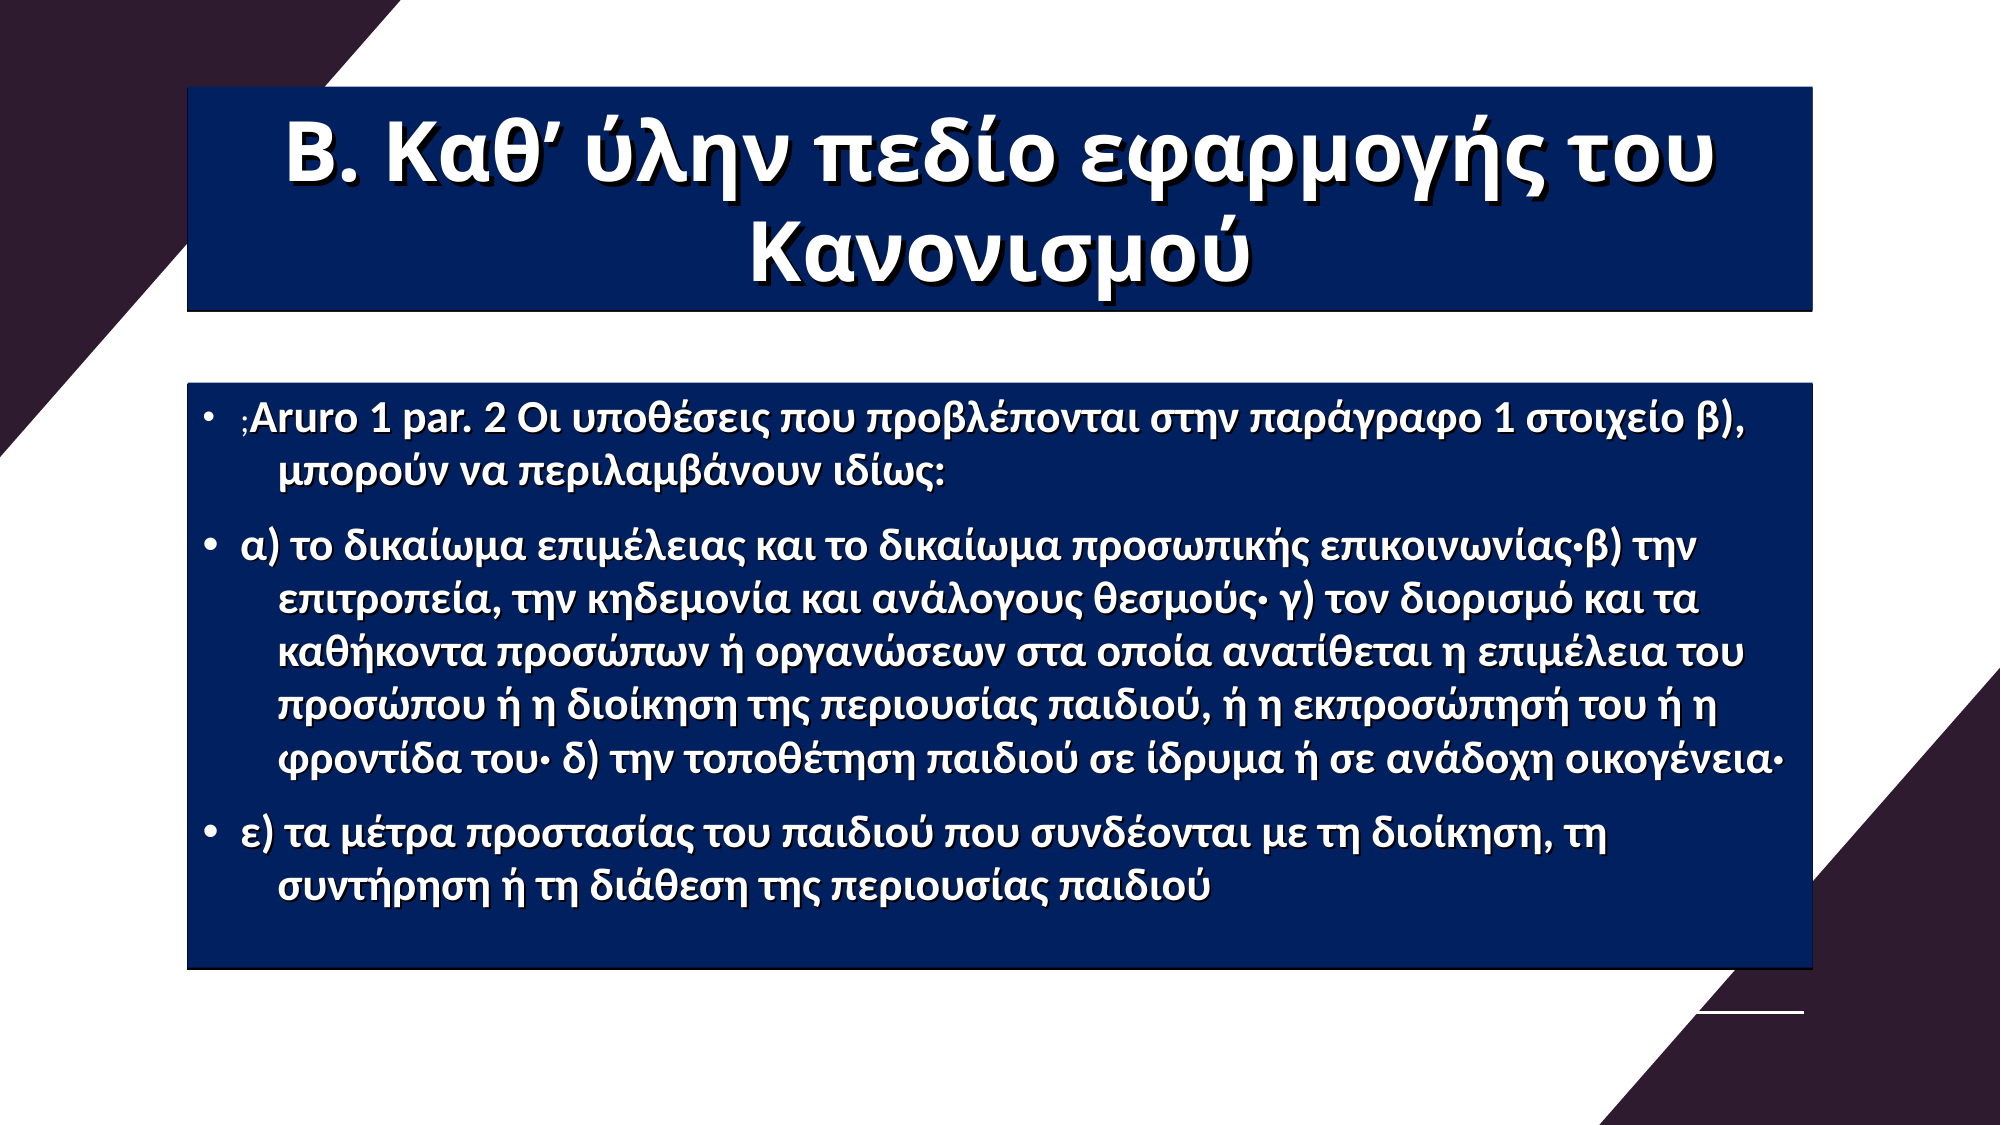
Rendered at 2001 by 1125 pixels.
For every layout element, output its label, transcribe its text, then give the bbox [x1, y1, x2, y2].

list ;Aruro 1 par. 2 Οι υποθέσεις που προβλέπονται στην παράγραφο 1 στοιχείο β), μπορούν να περιλαμβάνουν ιδίως: α) το δικαίωμα επιμέλειας και το δικαίωμα προσωπικής επικοινωνίας·β) την επιτροπεία, την κηδεμονία και ανάλογους θεσμούς· γ) τον διορισμό και τα καθήκοντα προσώπων ή οργανώσεων στα οποία ανατίθεται η επιμέλεια του προσώπου ή η διοίκηση της περιουσίας παιδιού, ή η εκπροσώπησή του ή η φροντίδα του· δ) την τοποθέτηση παιδιού σε ίδρυμα ή σε ανάδοχη οικογένεια· ε) τα μέτρα προστασίας του παιδιού που συνδέονται με τη διοίκηση, τη συντήρηση ή τη διάθεση της περιουσίας παιδιού [187, 382, 1813, 968]
title Β. Καθ’ ύλην πεδίο εφαρμογής του Κανονισμού [187, 86, 1813, 310]
